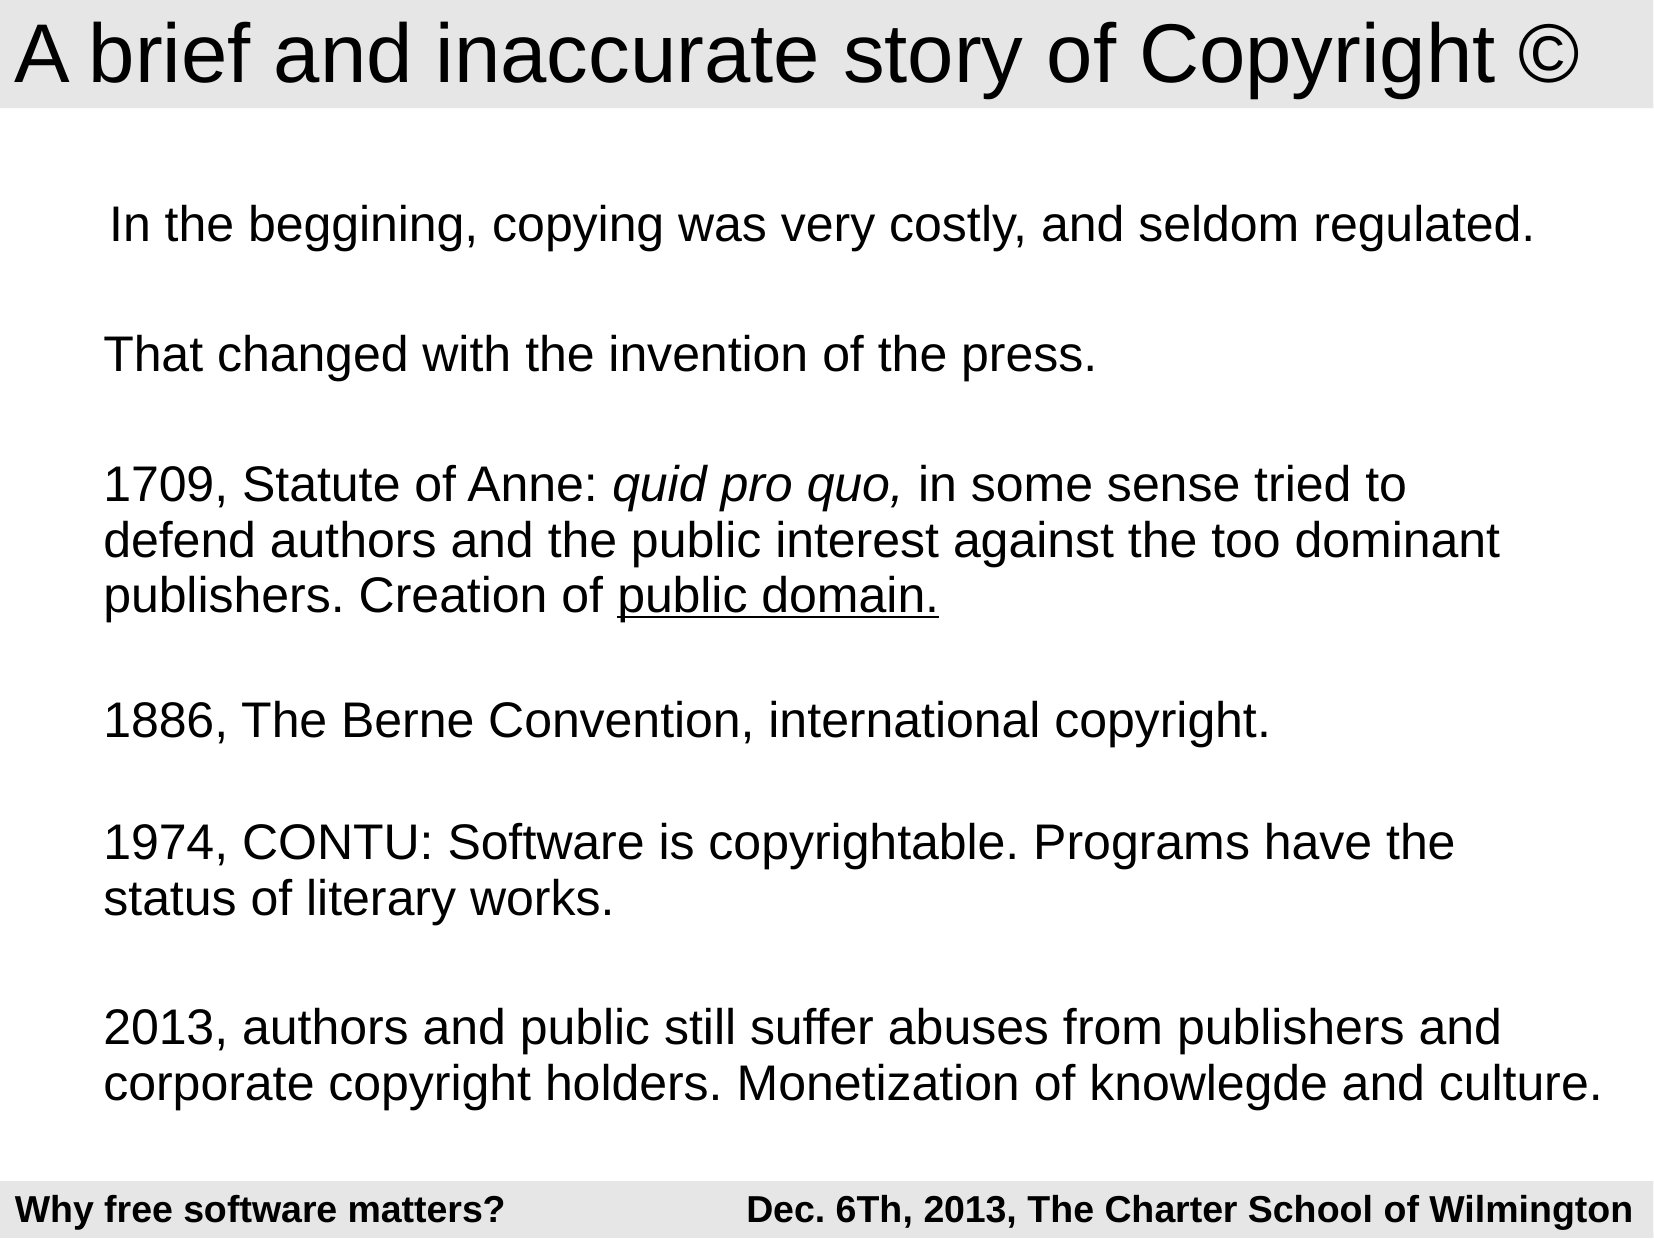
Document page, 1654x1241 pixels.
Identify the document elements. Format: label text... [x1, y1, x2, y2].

text_box Why free software matters? Dec. 6Th, 2013, The Charter School of Wilmington [0, 1181, 1654, 1238]
text_box 1709, Statute of Anne: quid pro quo, in some sense tried to defend authors and the public interest against the too dominant publishers. Creation of public domain. [88, 448, 1565, 633]
text_box 1886, The Berne Convention, international copyright. [88, 685, 1565, 757]
text_box In the beggining, copying was very costly, and seldom regulated. [94, 188, 1571, 261]
text_box That changed with the invention of the press. [88, 318, 1565, 391]
text_box 1974, CONTU: Software is copyrightable. Programs have the status of literary works. [88, 806, 1565, 935]
text_box A brief and inaccurate story of Copyright © [0, 0, 1654, 109]
text_box 2013, authors and public still suffer abuses from publishers and corporate copyright holders. Monetization of knowlegde and culture. [88, 992, 1630, 1120]
